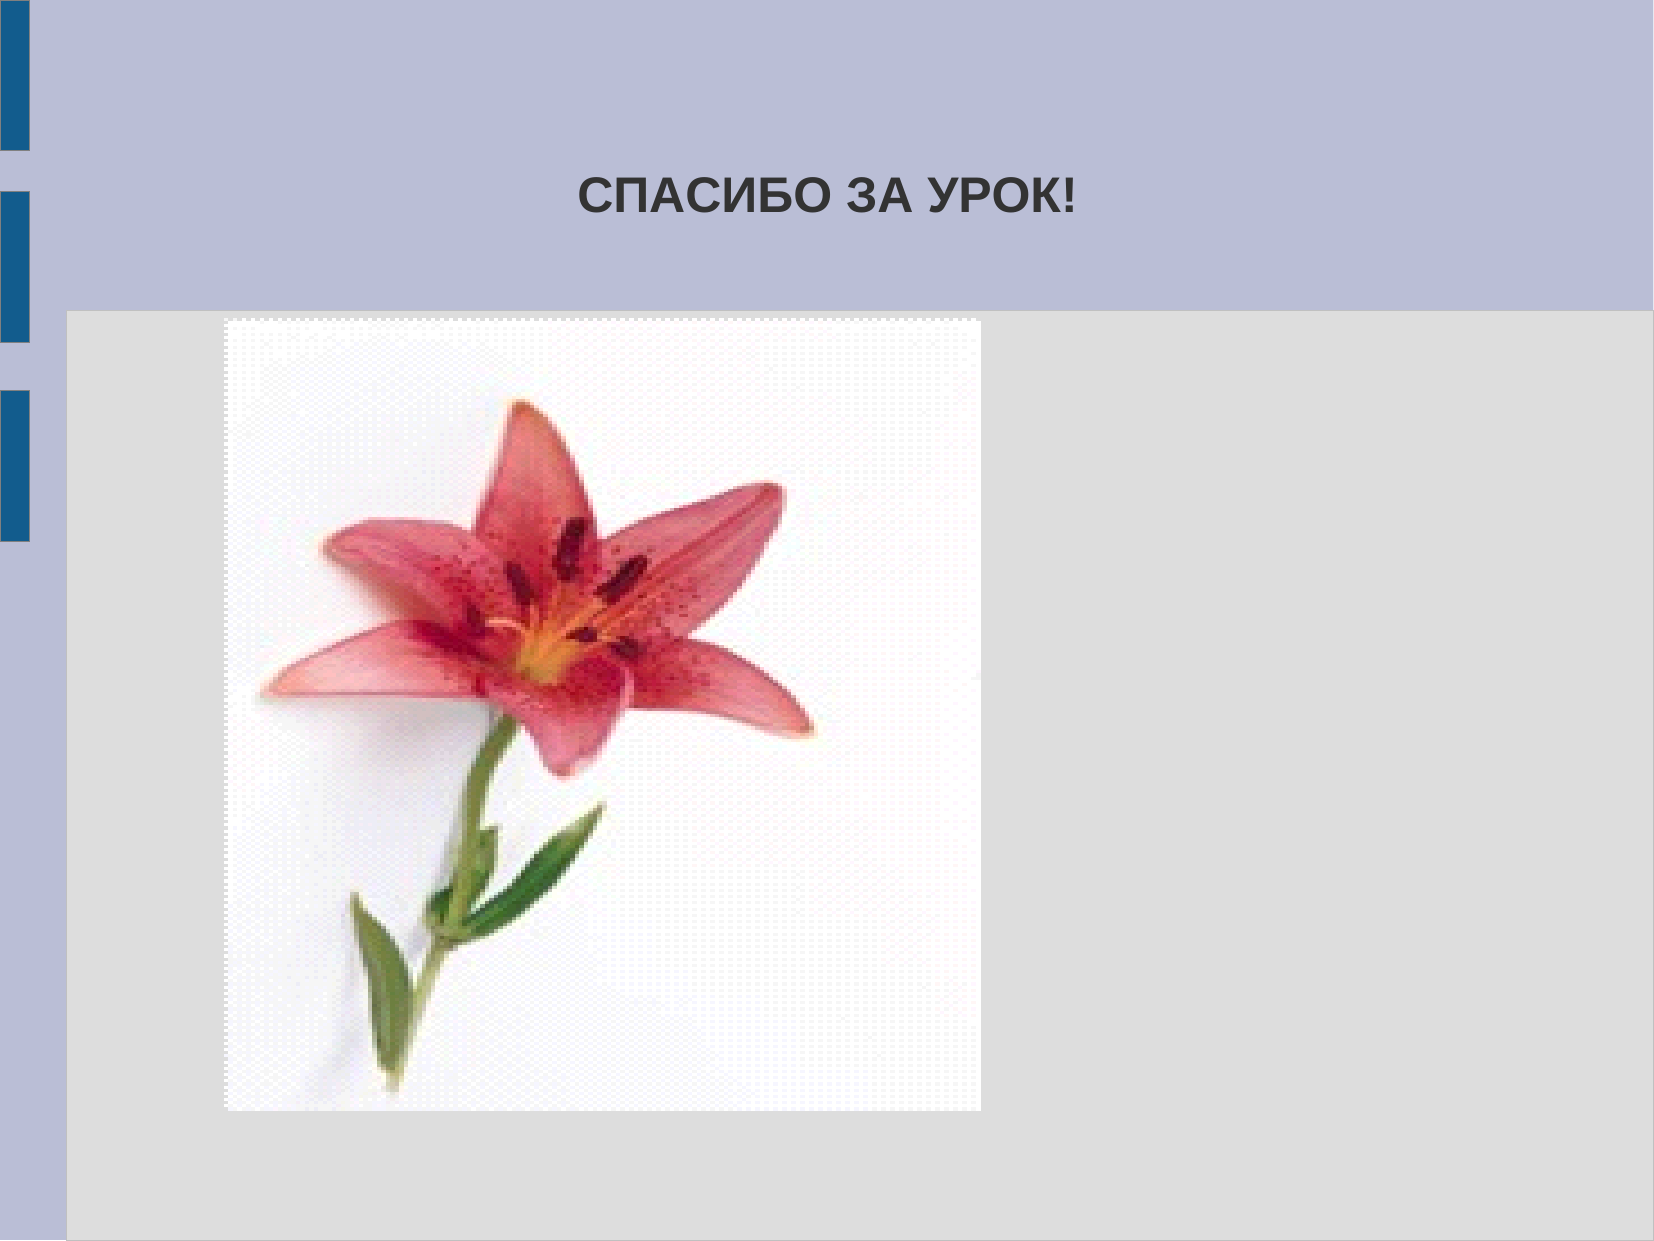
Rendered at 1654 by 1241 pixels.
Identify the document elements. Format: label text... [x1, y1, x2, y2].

picture [224, 318, 981, 1111]
title СПАСИБО ЗА УРОК! [121, 91, 1534, 299]
